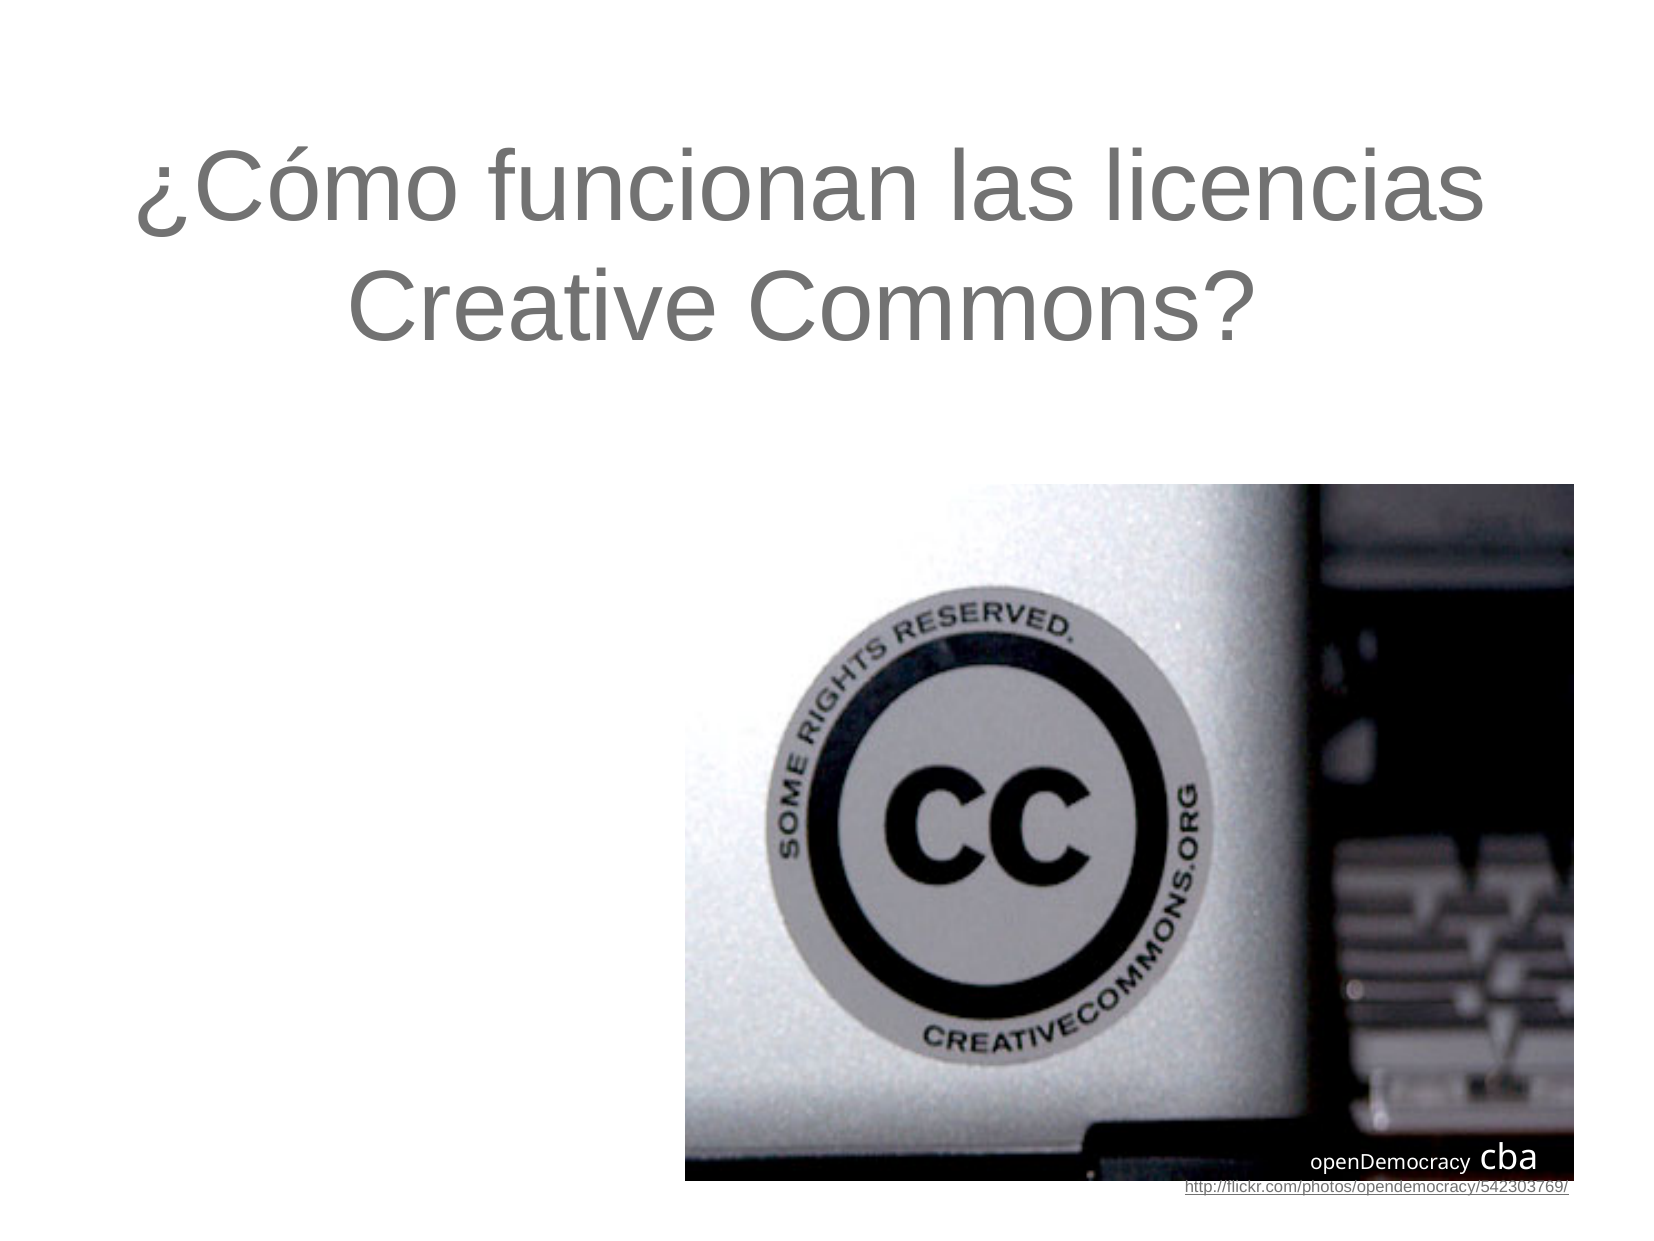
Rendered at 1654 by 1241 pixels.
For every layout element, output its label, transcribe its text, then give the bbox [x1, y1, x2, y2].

picture [685, 484, 1574, 1181]
text_box ¿Cómo funcionan las licencias Creative Commons? [47, 118, 1574, 364]
text_box openDemocracy cba [1249, 1130, 1599, 1168]
text_box http://flickr.com/photos/opendemocracy/542303769/ [1184, 1168, 1654, 1205]
